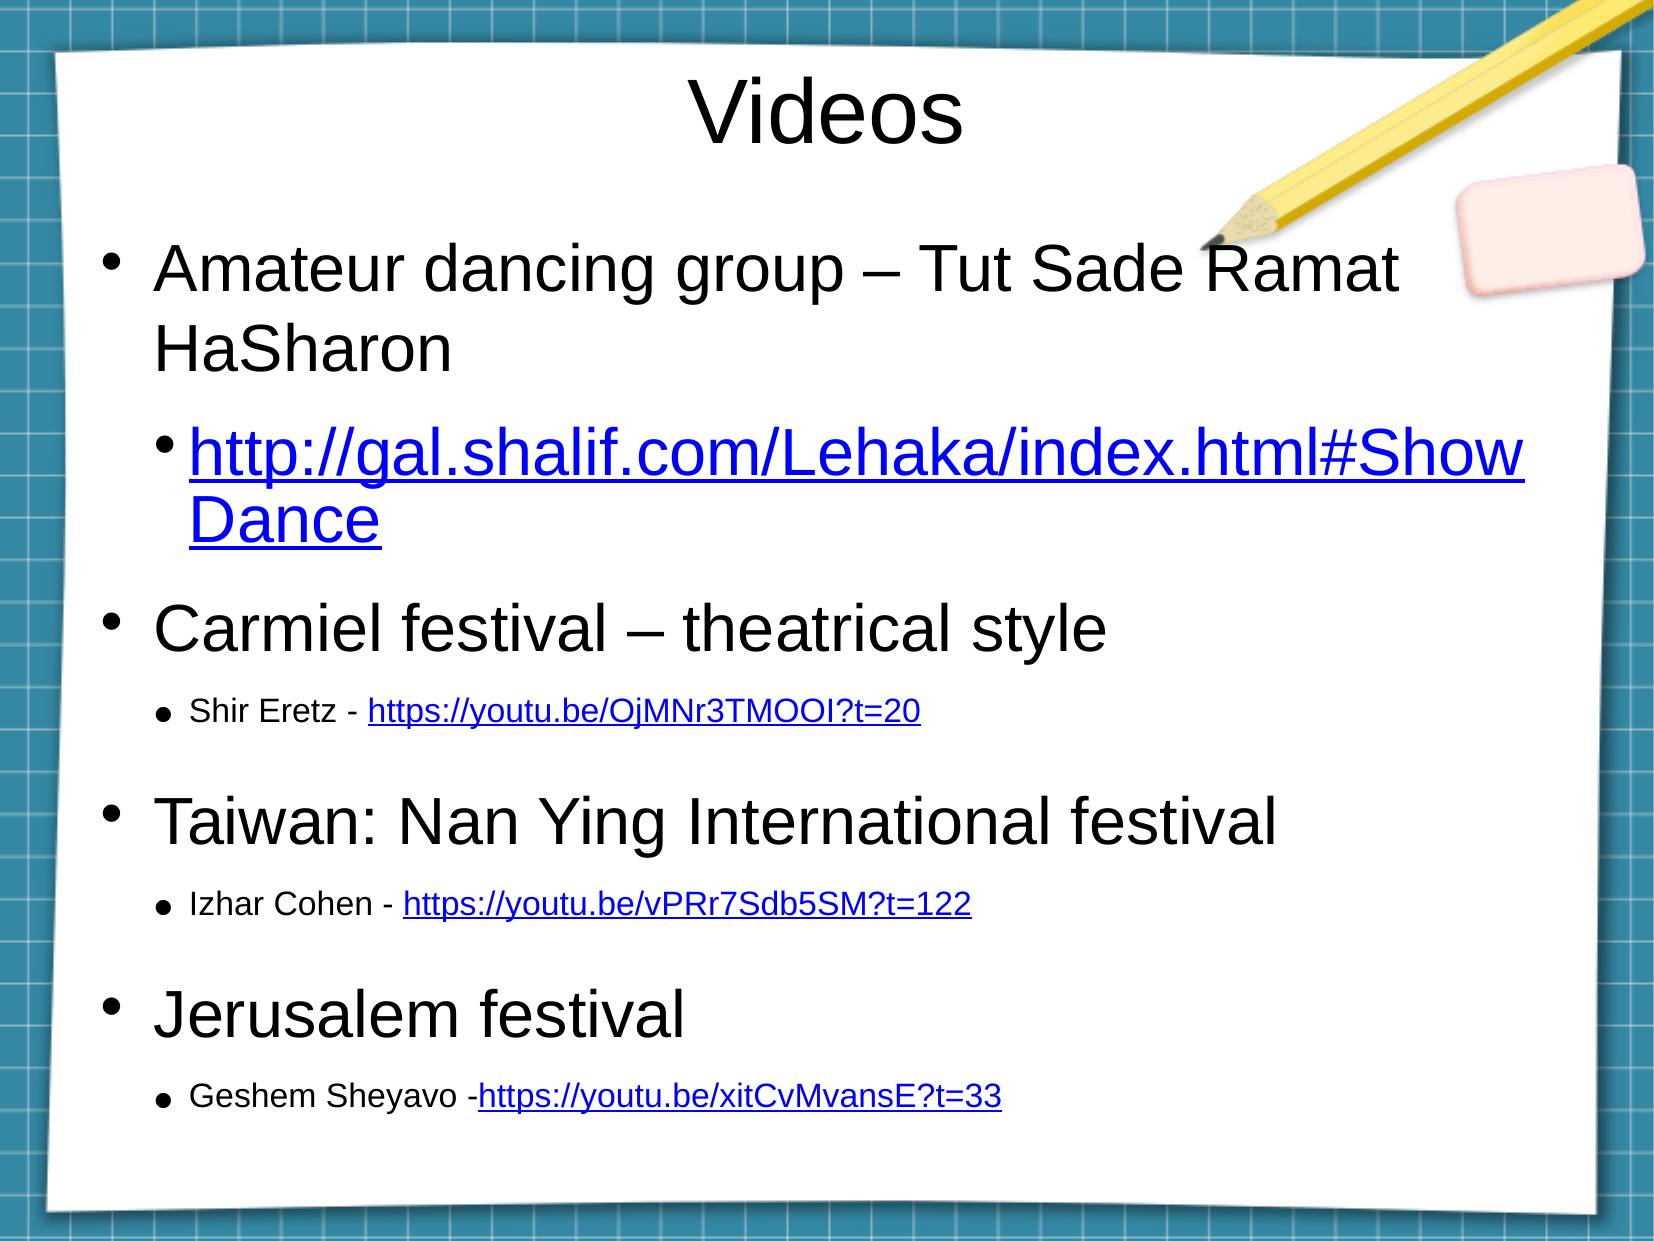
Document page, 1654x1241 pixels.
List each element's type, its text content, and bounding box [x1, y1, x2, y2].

text_box Videos [82, 49, 1571, 165]
text_box Amateur dancing group – Tut Sade Ramat HaSharon http://gal.shalif.com/Lehaka/index.html#ShowDance Carmiel festival – theatrical style Shir Eretz - https://youtu.be/OjMNr3TMOOI?t=20 Taiwan: Nan Ying International festival Izhar Cohen - https://youtu.be/vPRr7Sdb5SM?t=122 Jerusalem festival Geshem Sheyavo -https://youtu.be/xitCvMvansE?t=33 [82, 225, 1571, 1170]
picture [0, 0, 1654, 1241]
